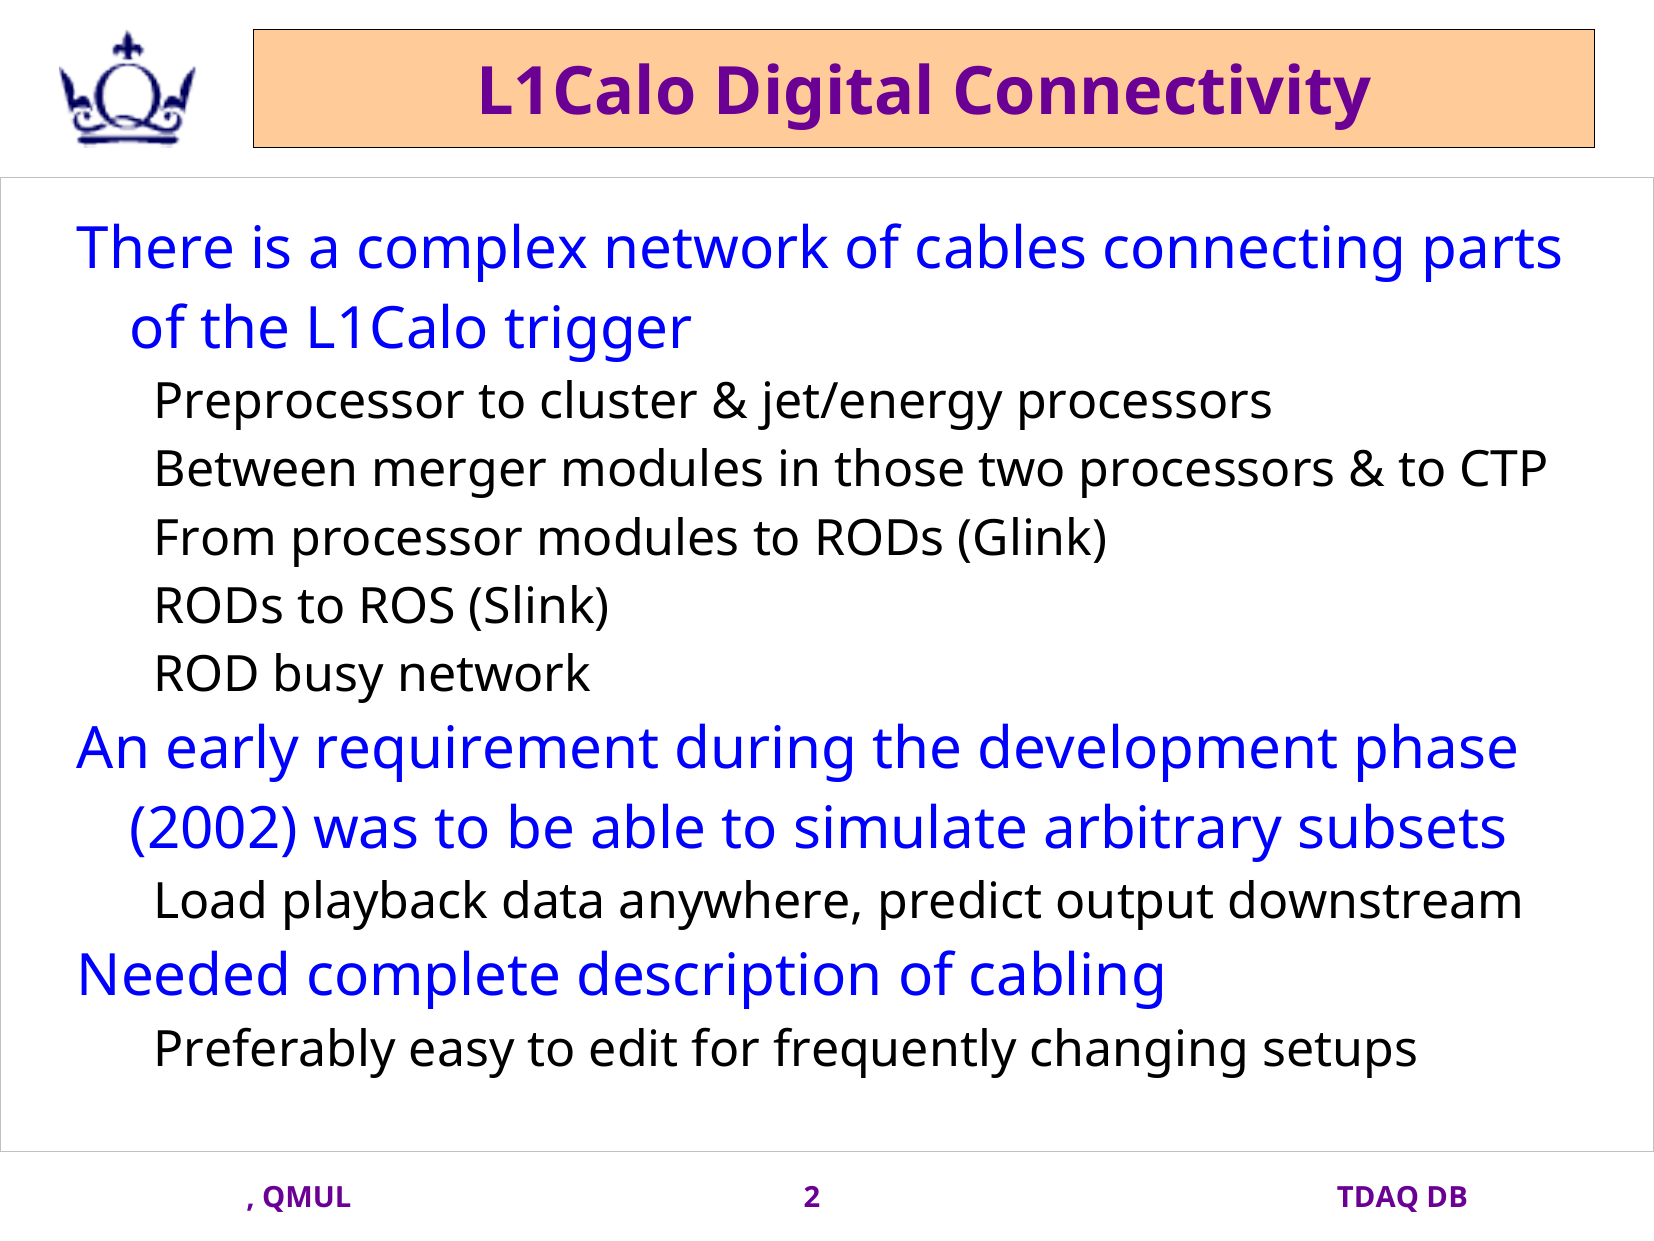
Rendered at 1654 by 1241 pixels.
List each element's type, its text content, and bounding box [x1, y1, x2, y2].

title L1Calo Digital Connectivity [253, 29, 1595, 148]
list There is a complex network of cables connecting parts of the L1Calo trigger Preprocessor to cluster & jet/energy processors Between merger modules in those two processors & to CTP From processor modules to RODs (Glink) RODs to ROS (Slink) ROD busy network An early requirement during the development phase (2002) was to be able to simulate arbitrary subsets Load playback data anywhere, predict output downstream Needed complete description of cabling Preferably easy to edit for frequently changing setups [59, 206, 1595, 1127]
picture [59, 29, 200, 148]
